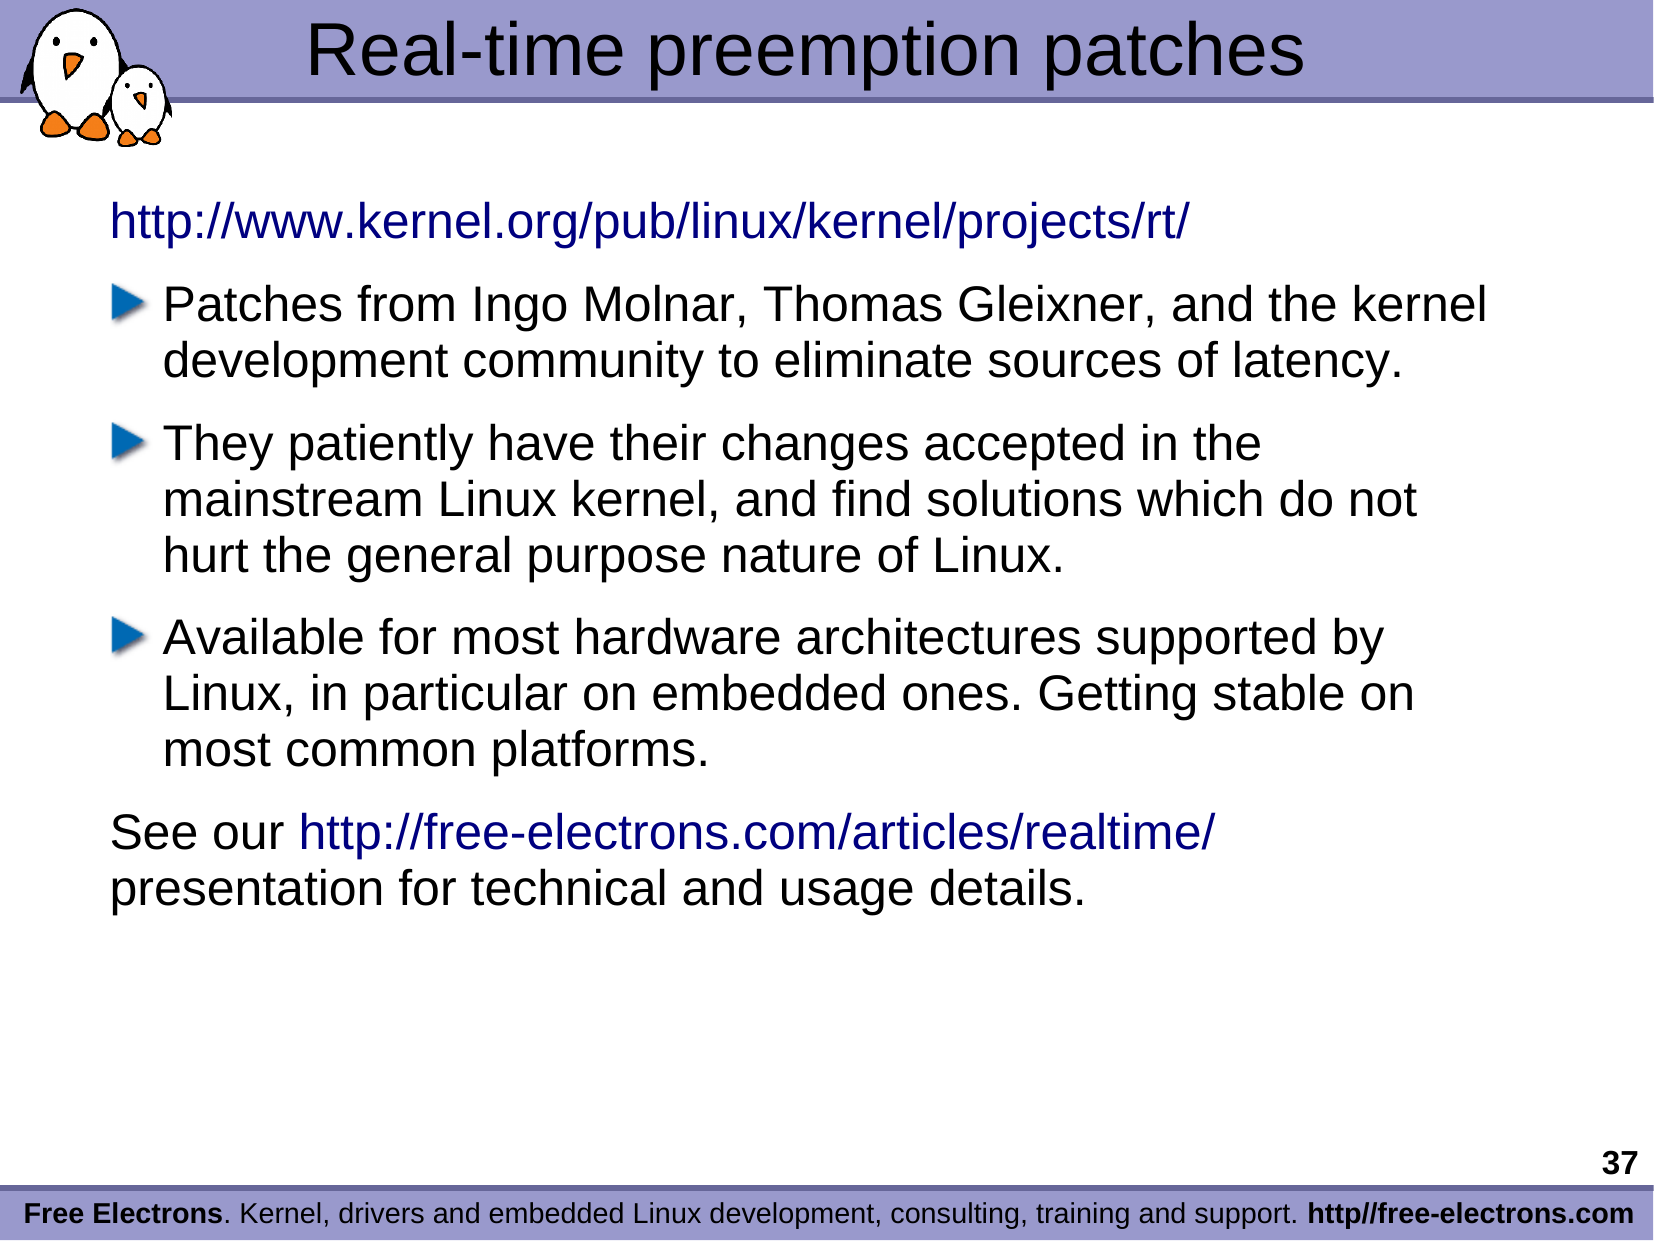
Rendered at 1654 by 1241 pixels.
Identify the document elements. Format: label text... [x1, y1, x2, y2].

list http://www.kernel.org/pub/linux/kernel/projects/rt/ Patches from Ingo Molnar, Thomas Gleixner, and the kernel development community to eliminate sources of latency. They patiently have their changes accepted in the mainstream Linux kernel, and find solutions which do not hurt the general purpose nature of Linux. Available for most hardware architectures supported by Linux, in particular on embedded ones. Getting stable on most common platforms. See our http://free-electrons.com/articles/realtime/ presentation for technical and usage details. [91, 193, 1504, 1051]
picture [20, 8, 172, 147]
title Real-time preemption patches [60, 0, 1551, 100]
